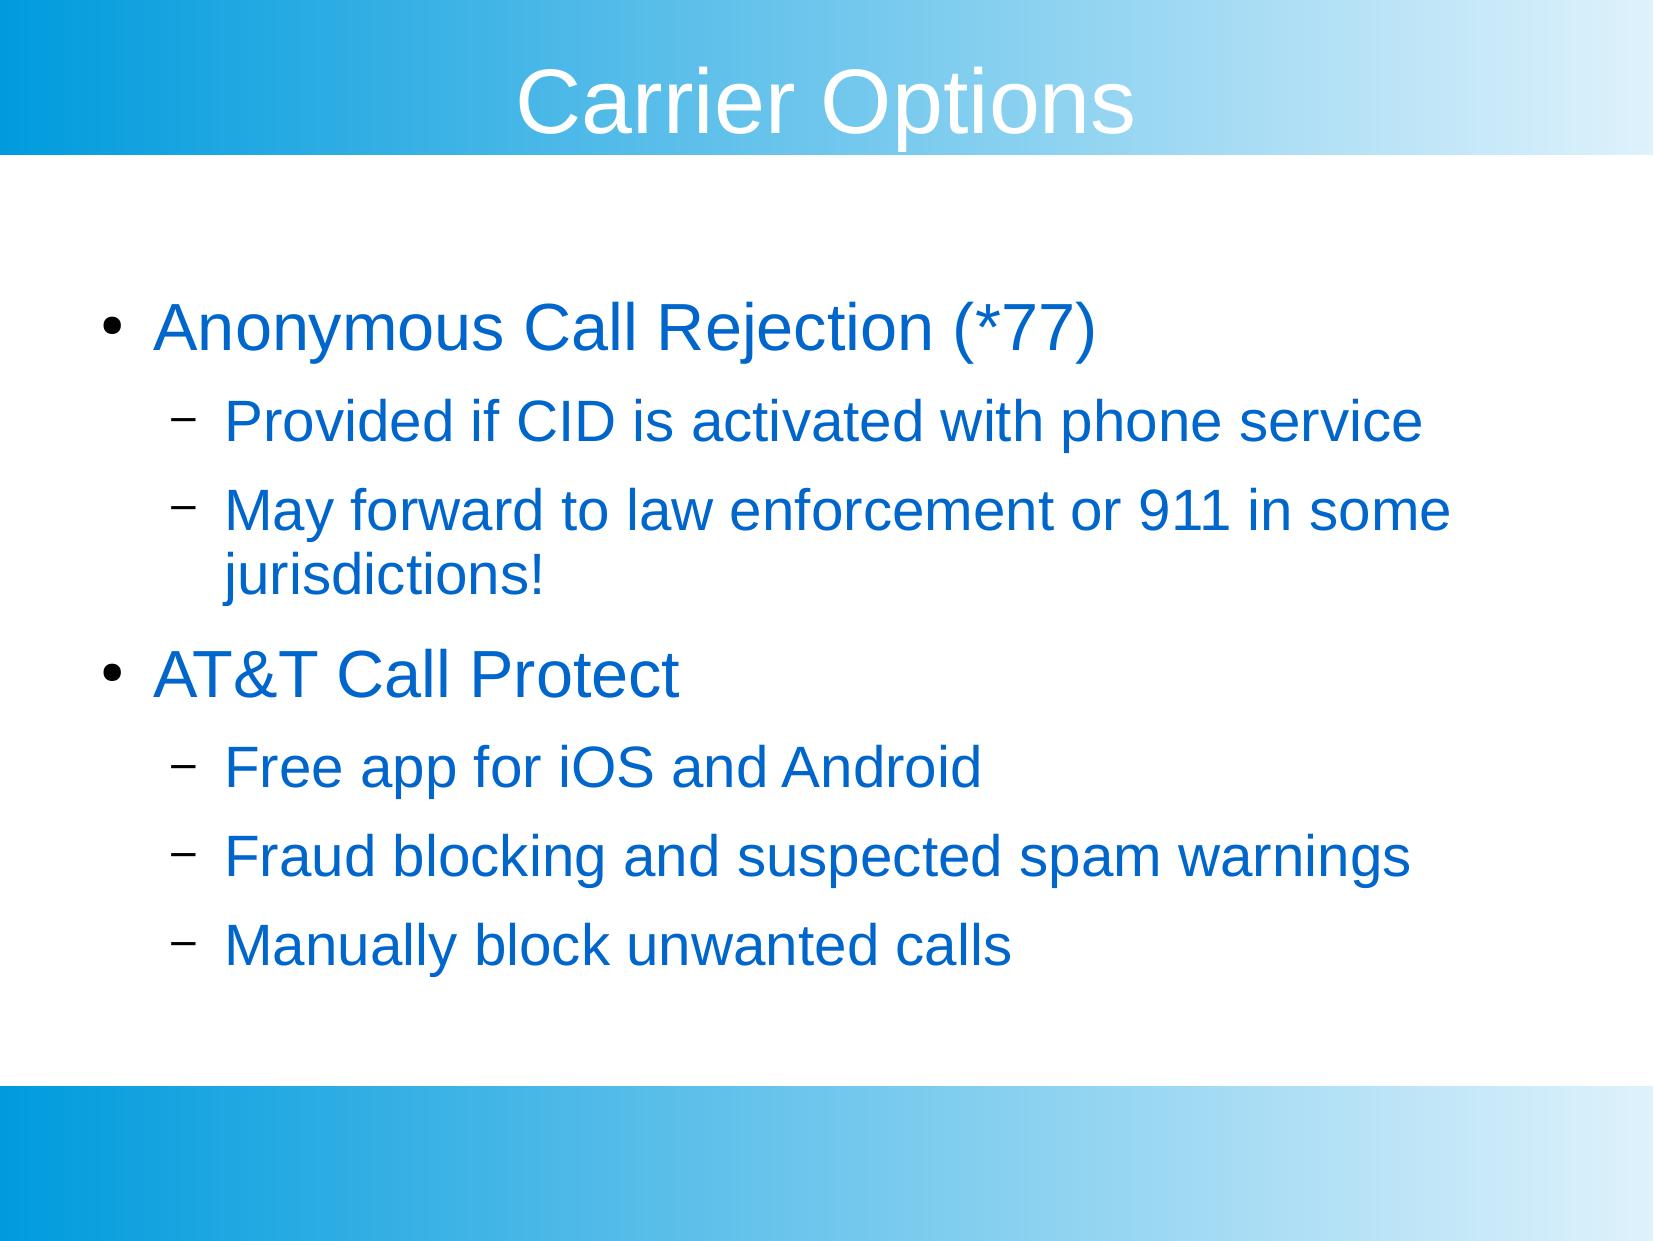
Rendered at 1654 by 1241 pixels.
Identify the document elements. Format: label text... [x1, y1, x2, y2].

list Anonymous Call Rejection (*77) Provided if CID is activated with phone service May forward to law enforcement or 911 in some jurisdictions! AT&T Call Protect Free app for iOS and Android Fraud blocking and suspected spam warnings Manually block unwanted calls [82, 290, 1571, 1010]
title Carrier Options [82, 49, 1571, 155]
